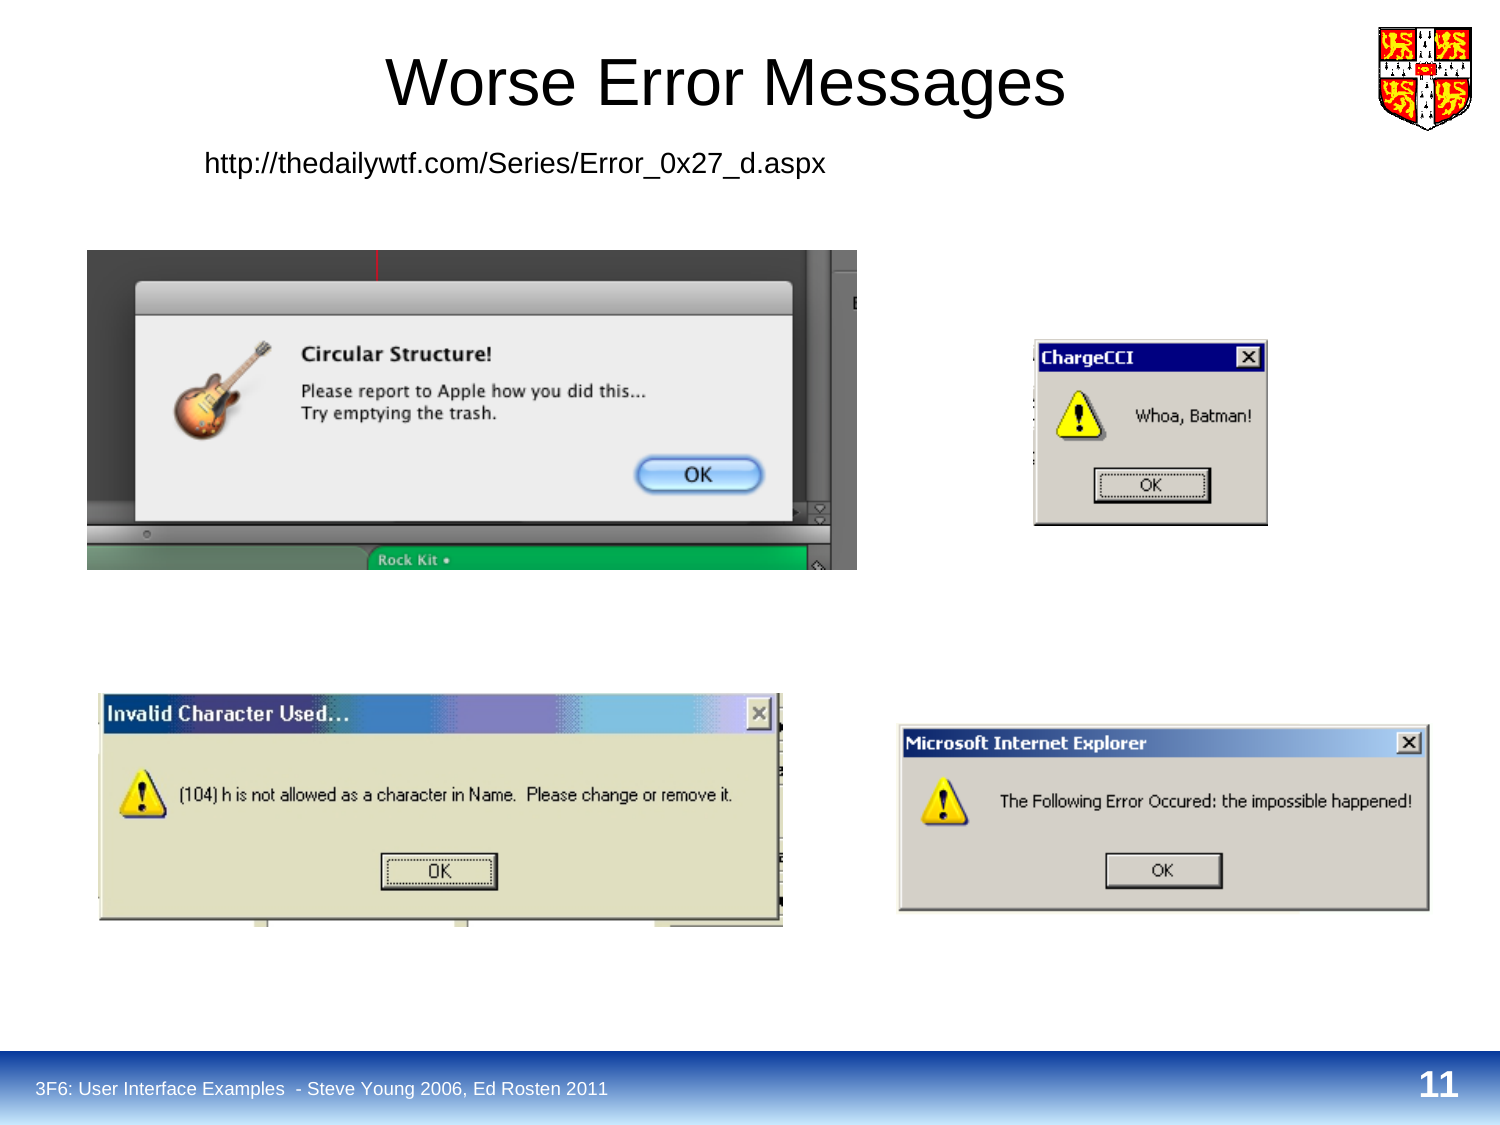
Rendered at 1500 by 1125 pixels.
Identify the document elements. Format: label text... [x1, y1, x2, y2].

picture [87, 250, 857, 570]
text_box http://thedailywtf.com/Series/Error_0x27_d.aspx [189, 136, 886, 187]
title Worse Error Messages [112, 30, 1341, 138]
picture [1374, 24, 1476, 138]
picture [98, 693, 783, 927]
picture [896, 723, 1433, 916]
picture [1033, 339, 1268, 526]
text_box <number> [1378, 1052, 1475, 1113]
